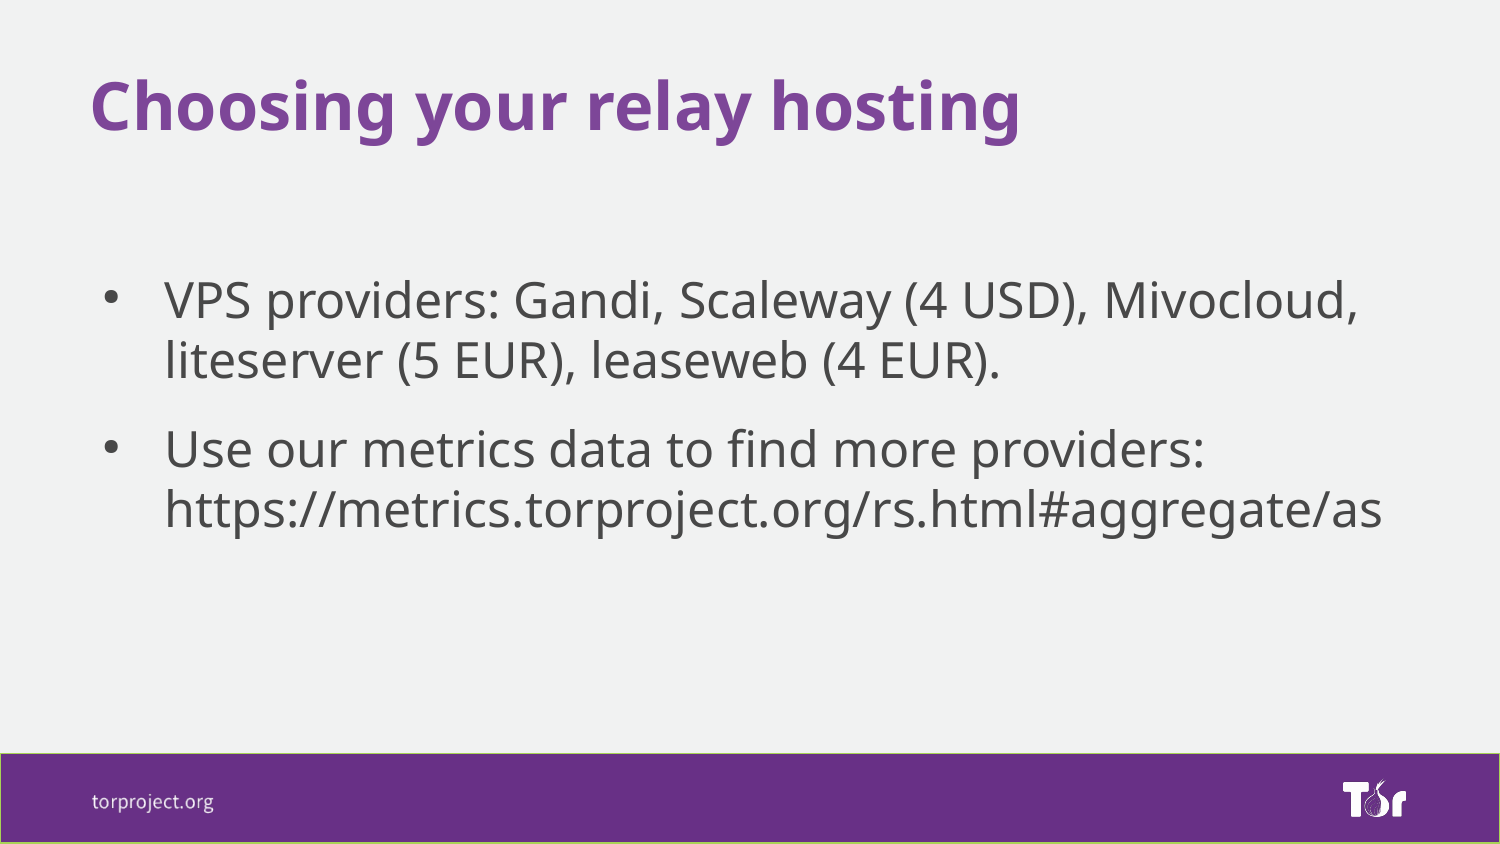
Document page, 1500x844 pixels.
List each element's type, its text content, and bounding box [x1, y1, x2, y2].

text_box VPS providers: Gandi, Scaleway (4 USD), Mivocloud, liteserver (5 EUR), leaseweb (4 EUR). Use our metrics data to find more providers: https://metrics.torproject.org/rs.html#aggregate/as [75, 171, 1425, 728]
picture [75, 780, 604, 821]
picture [1343, 778, 1406, 817]
text_box Choosing your relay hosting [75, 33, 1425, 171]
